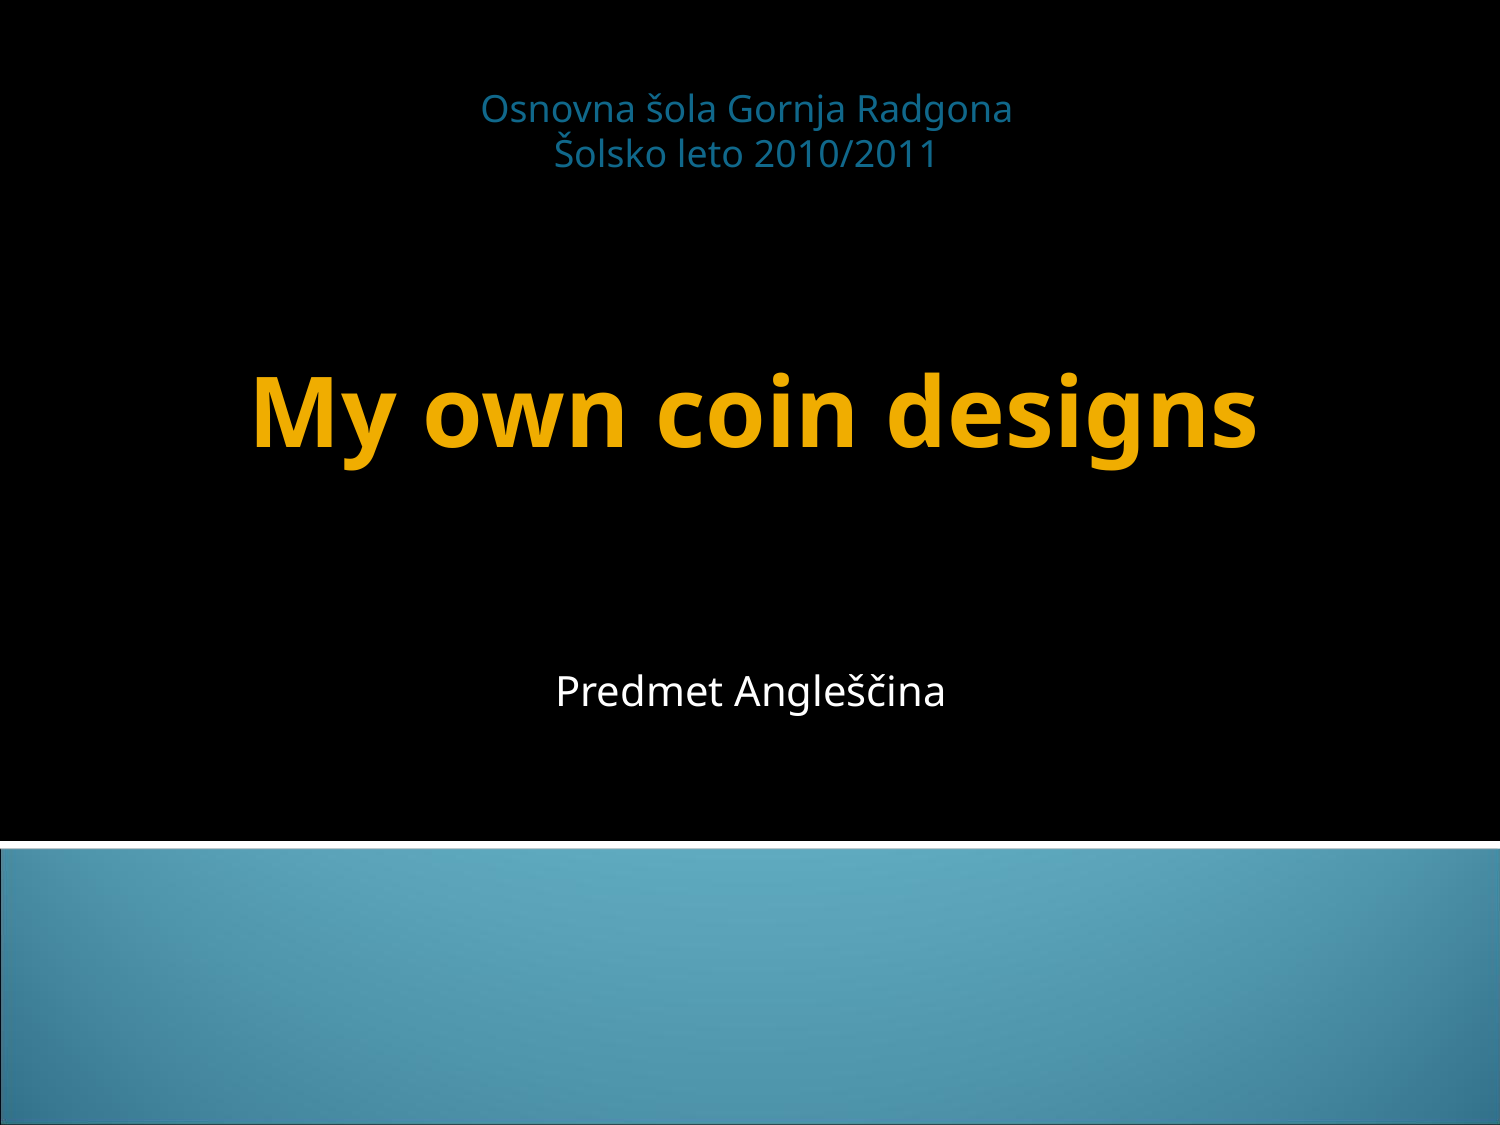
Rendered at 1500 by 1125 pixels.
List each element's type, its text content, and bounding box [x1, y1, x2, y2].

text_box Osnovna šola Gornja Radgona Šolsko leto 2010/2011 [372, 78, 1122, 183]
picture [0, 849, 1500, 1125]
subtitle Predmet Angleščina [64, 586, 1426, 915]
title My own coin designs [88, 349, 1414, 586]
